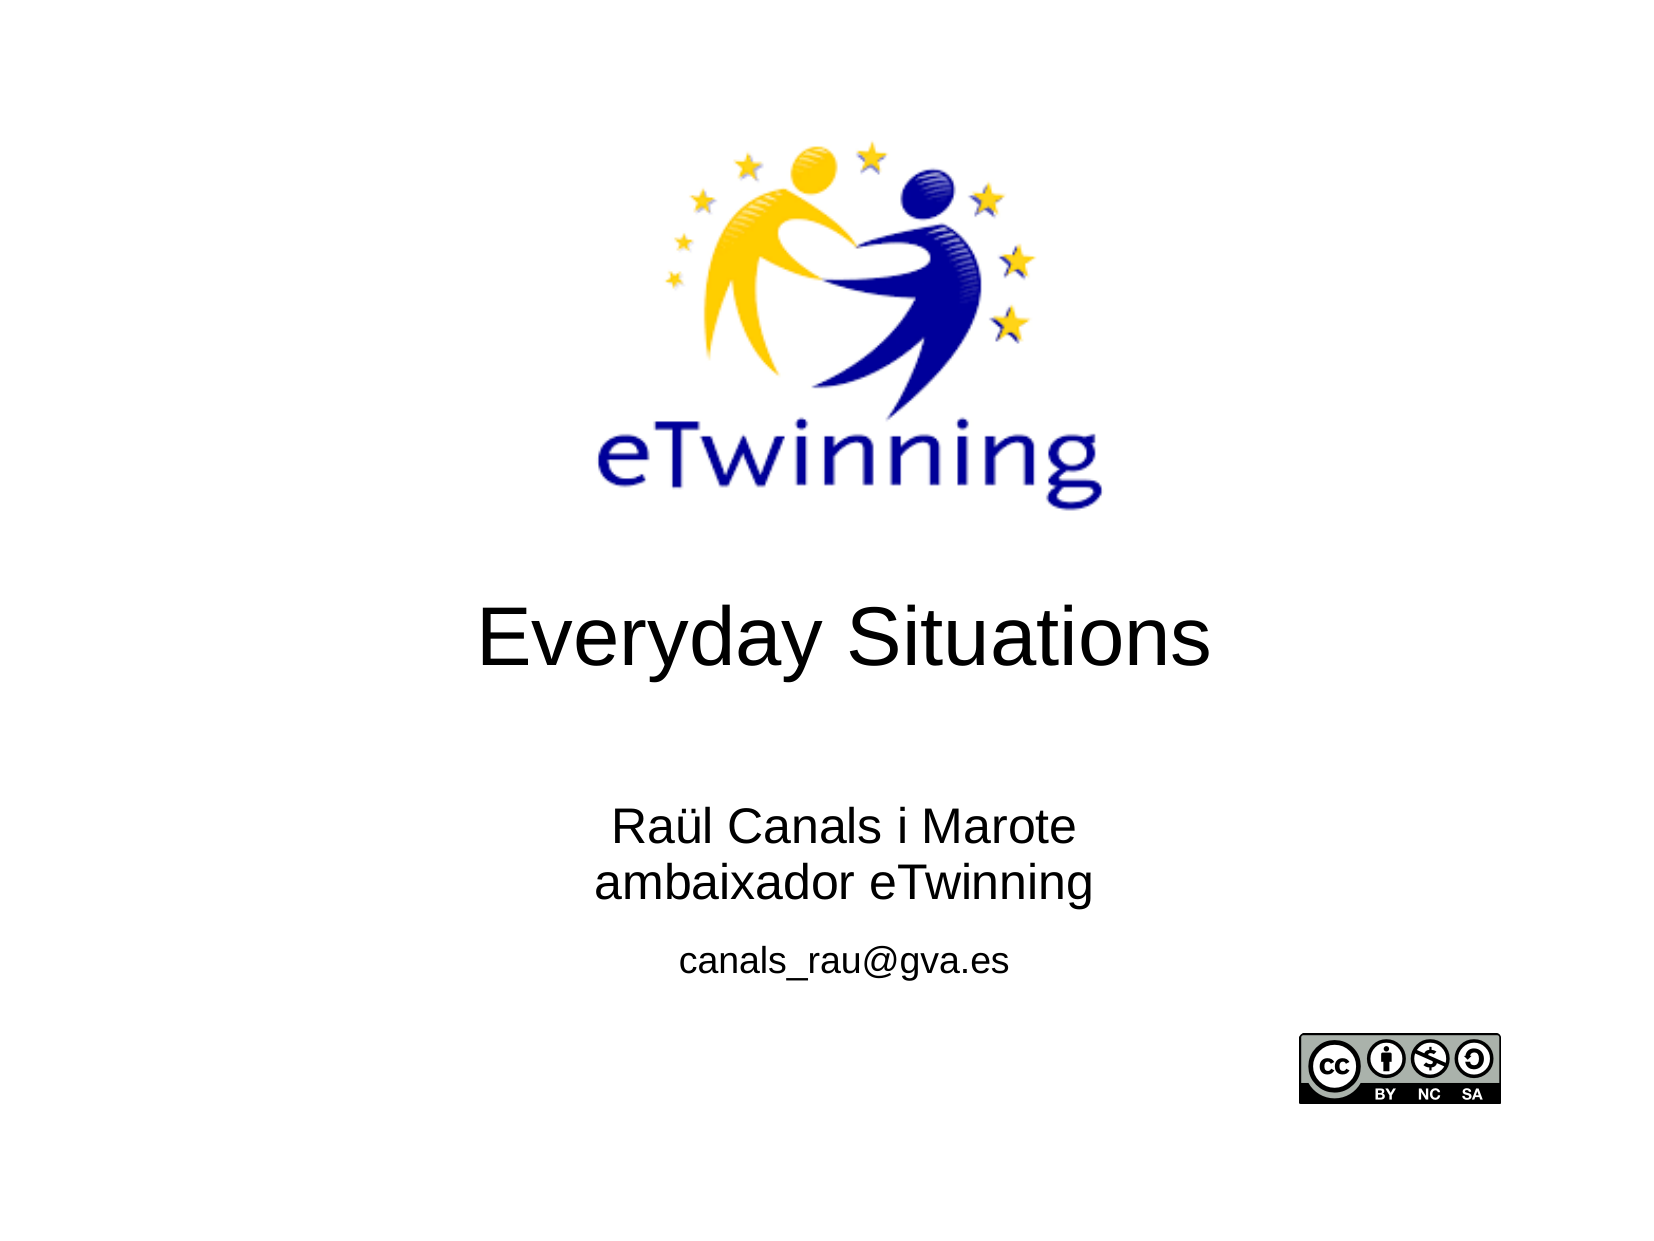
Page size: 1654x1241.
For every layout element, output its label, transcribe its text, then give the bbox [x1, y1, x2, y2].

picture [1299, 1033, 1501, 1104]
list Everyday Situations Raül Canals i Marote ambaixador eTwinning canals_rau@gva.es [165, 590, 1524, 1134]
picture [578, 120, 1123, 532]
